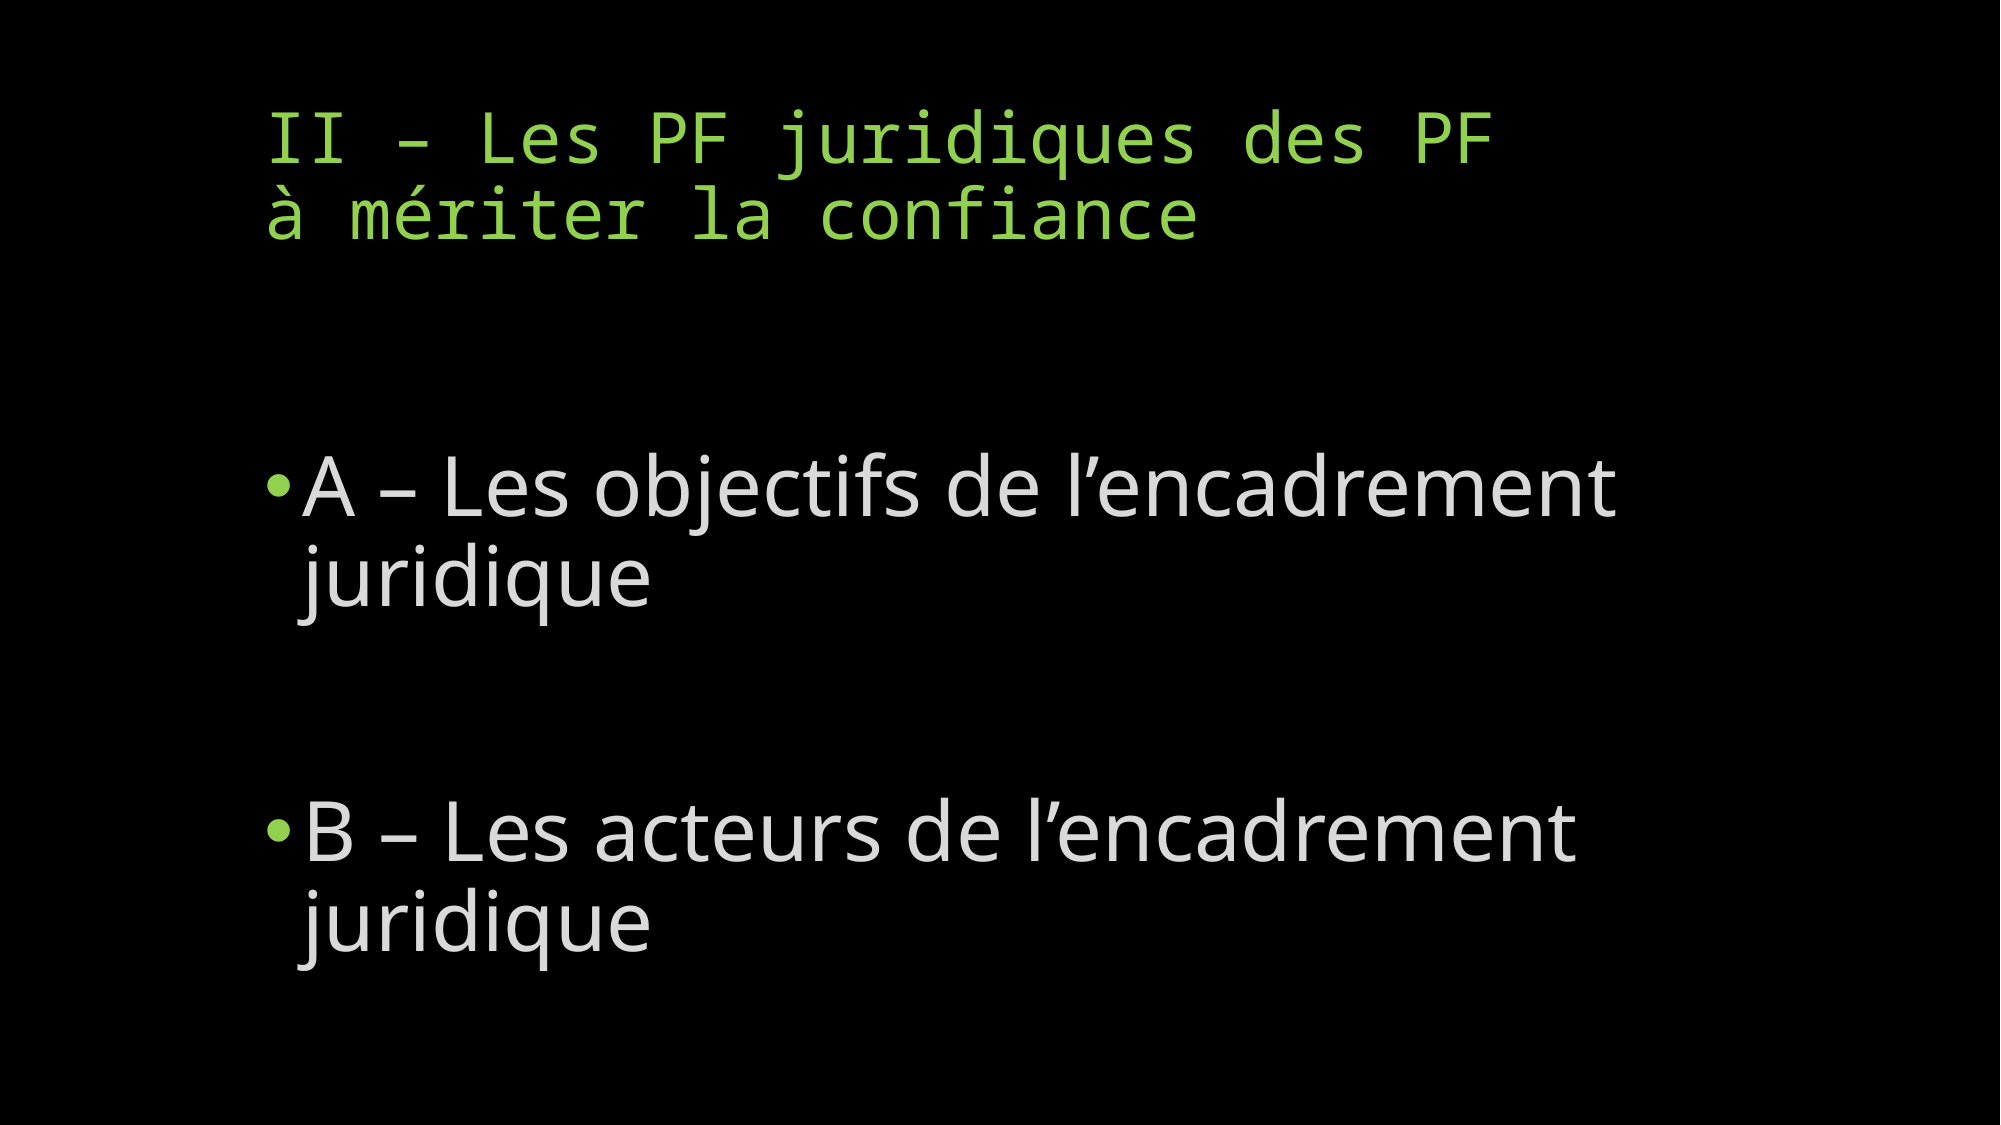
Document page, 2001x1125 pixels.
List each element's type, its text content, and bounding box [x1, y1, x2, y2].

list A – Les objectifs de l’encadrement juridique B – Les acteurs de l’encadrement juridique [249, 299, 1750, 1000]
title II – Les PF juridiques des PF à mériter la confiance [249, 75, 1750, 263]
